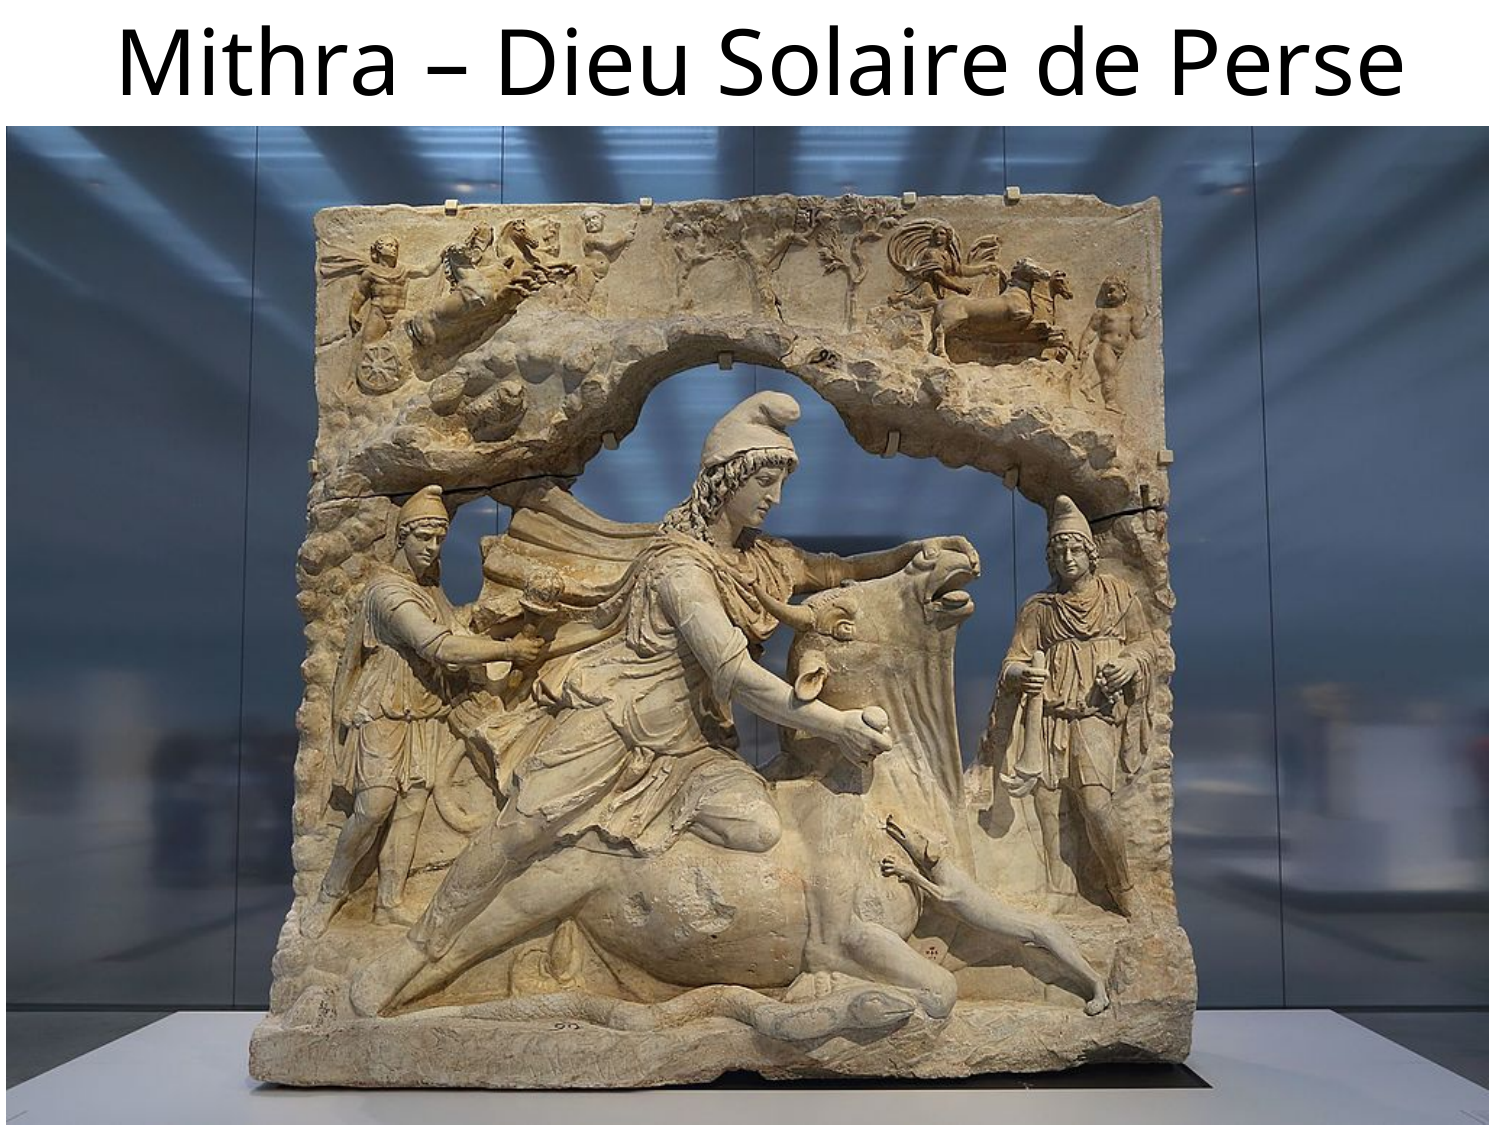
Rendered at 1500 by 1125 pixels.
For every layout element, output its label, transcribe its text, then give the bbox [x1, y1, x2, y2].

title Mithra – Dieu Solaire de Perse [70, 0, 1453, 126]
picture [6, 126, 1489, 1125]
